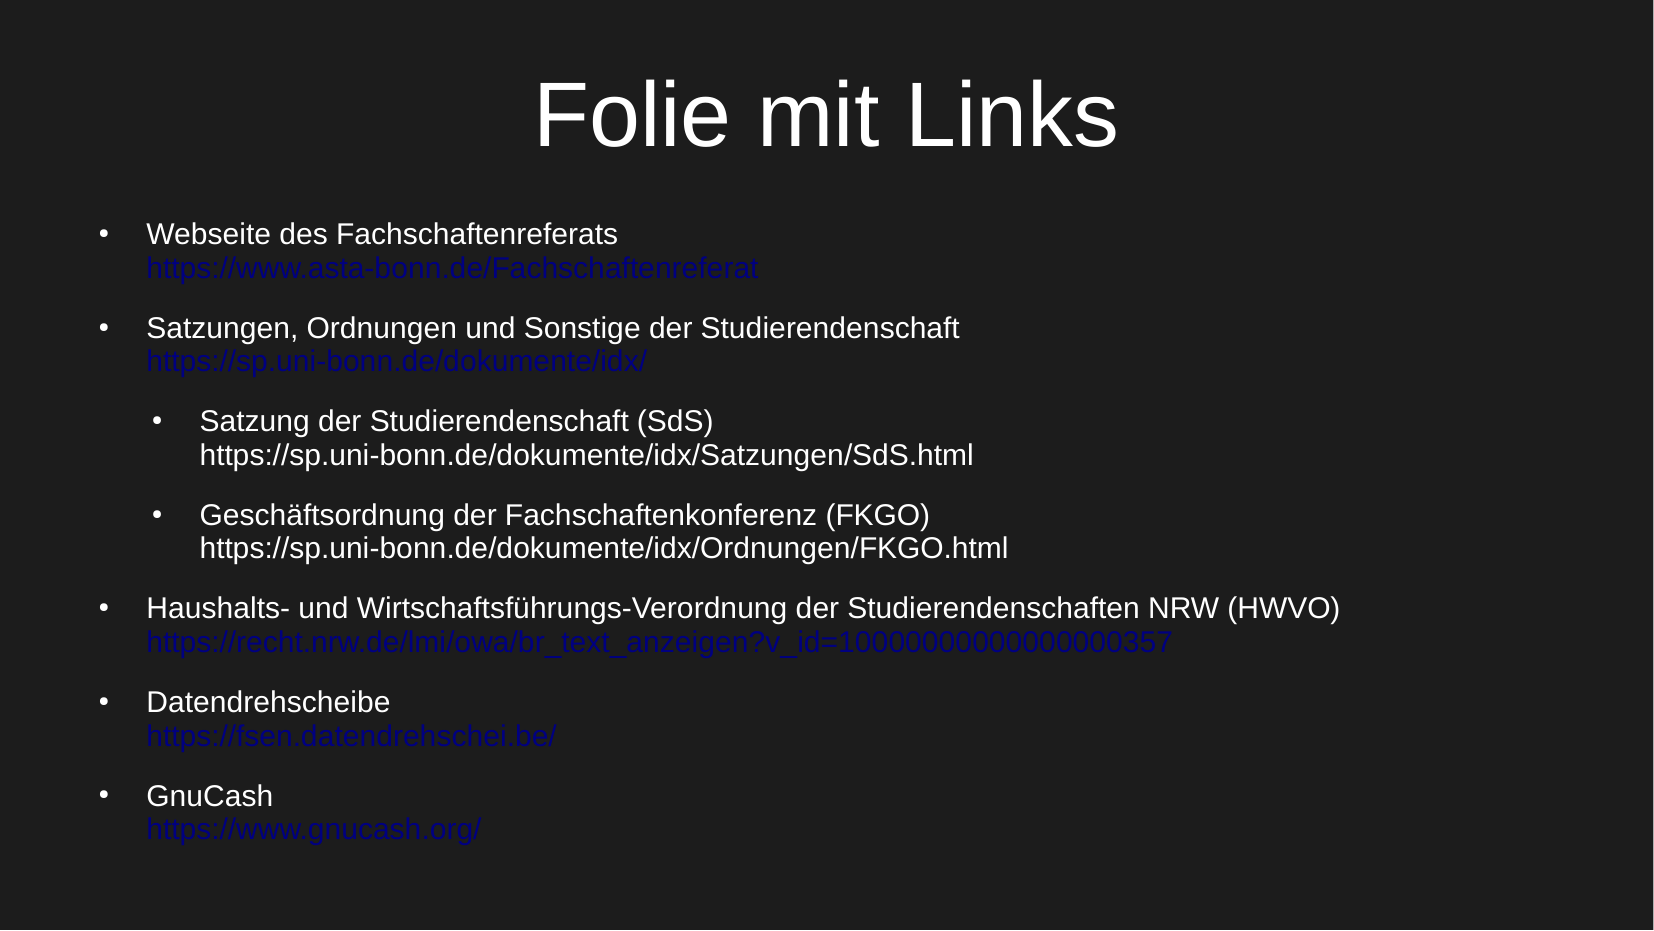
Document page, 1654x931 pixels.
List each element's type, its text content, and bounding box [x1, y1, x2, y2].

title Folie mit Links [82, 37, 1571, 193]
list Webseite des Fachschaftenreferats https://www.asta-bonn.de/Fachschaftenreferat Satzungen, Ordnungen und Sonstige der Studierendenschaft https://sp.uni-bonn.de/dokumente/idx/ Satzung der Studierendenschaft (SdS) https://sp.uni-bonn.de/dokumente/idx/Satzungen/SdS.html Geschäftsordnung der Fachschaftenkonferenz (FKGO) https://sp.uni-bonn.de/dokumente/idx/Ordnungen/FKGO.html Haushalts- und Wirtschaftsführungs-Verordnung der Studierendenschaften NRW (HWVO) https://recht.nrw.de/lmi/owa/br_text_anzeigen?v_id=10000000000000000357 Datendrehscheibe https://fsen.datendrehschei.be/ GnuCash https://www.gnucash.org/ [82, 217, 1571, 851]
